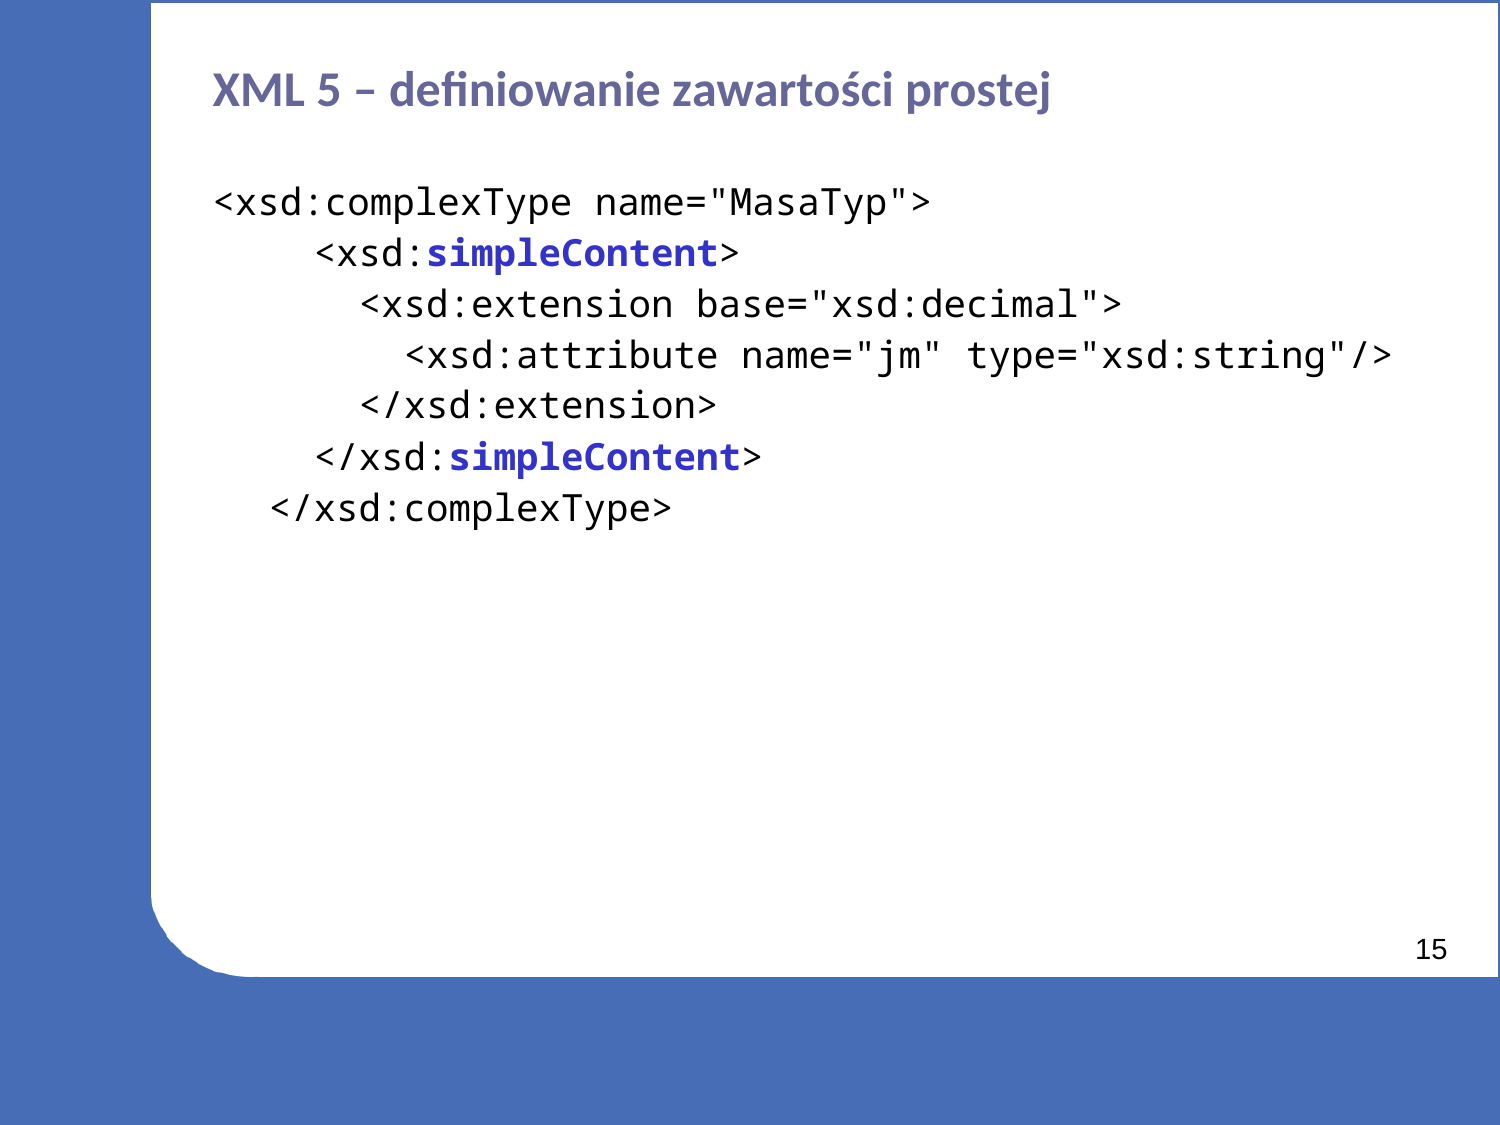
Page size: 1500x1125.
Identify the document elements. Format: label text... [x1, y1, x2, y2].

picture [0, 0, 1500, 1125]
title XML 5 – definiowanie zawartości prostej [212, 24, 1447, 164]
list <xsd:complexType name="MasaTyp"> <xsd:simpleContent> <xsd:extension base="xsd:decimal"> <xsd:attribute name="jm" type="xsd:string"/> </xsd:extension> </xsd:simpleContent> </xsd:complexType> [212, 174, 1448, 911]
